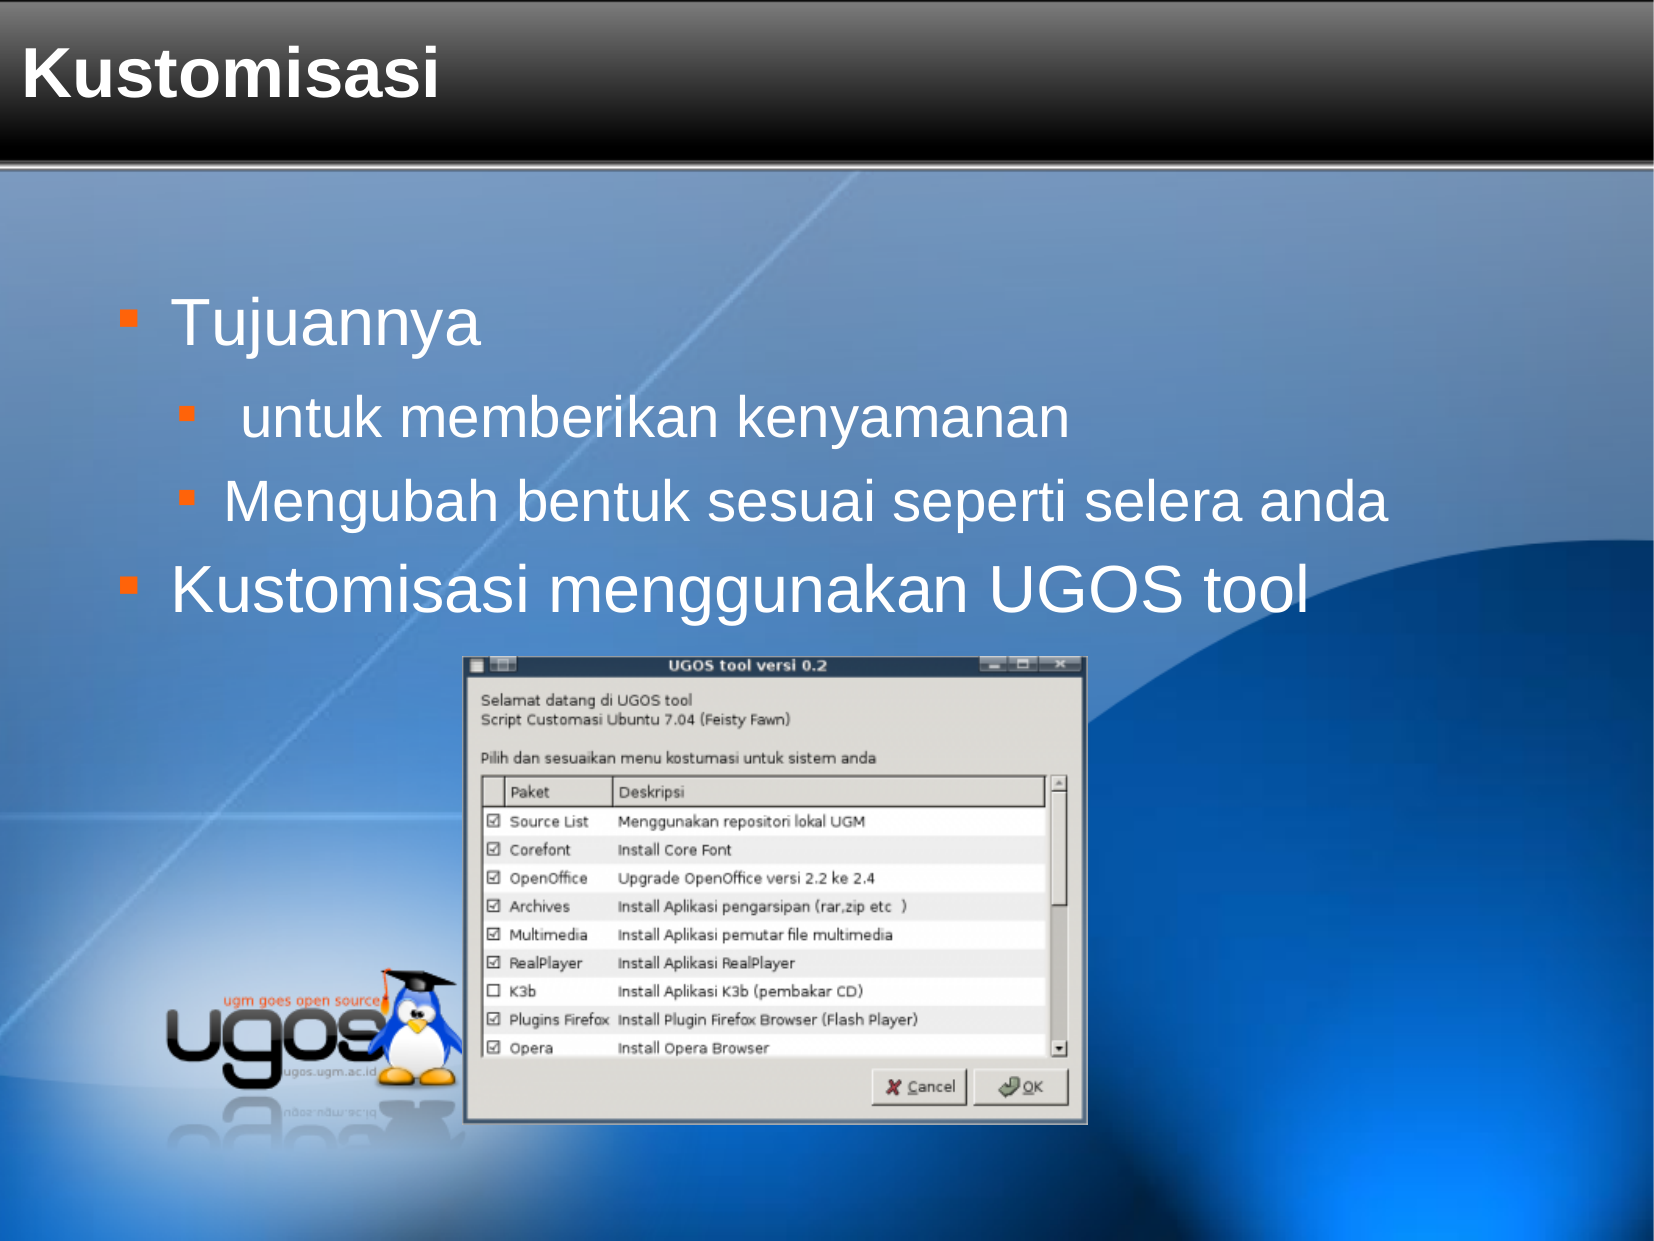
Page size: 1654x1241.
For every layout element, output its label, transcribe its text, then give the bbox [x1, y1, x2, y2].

title Kustomisasi [21, 0, 1653, 151]
list Tujuannya untuk memberikan kenyamanan Mengubah bentuk sesuai seperti selera anda Kustomisasi menggunakan UGOS tool [82, 290, 1571, 1109]
picture [0, 0, 1654, 1241]
